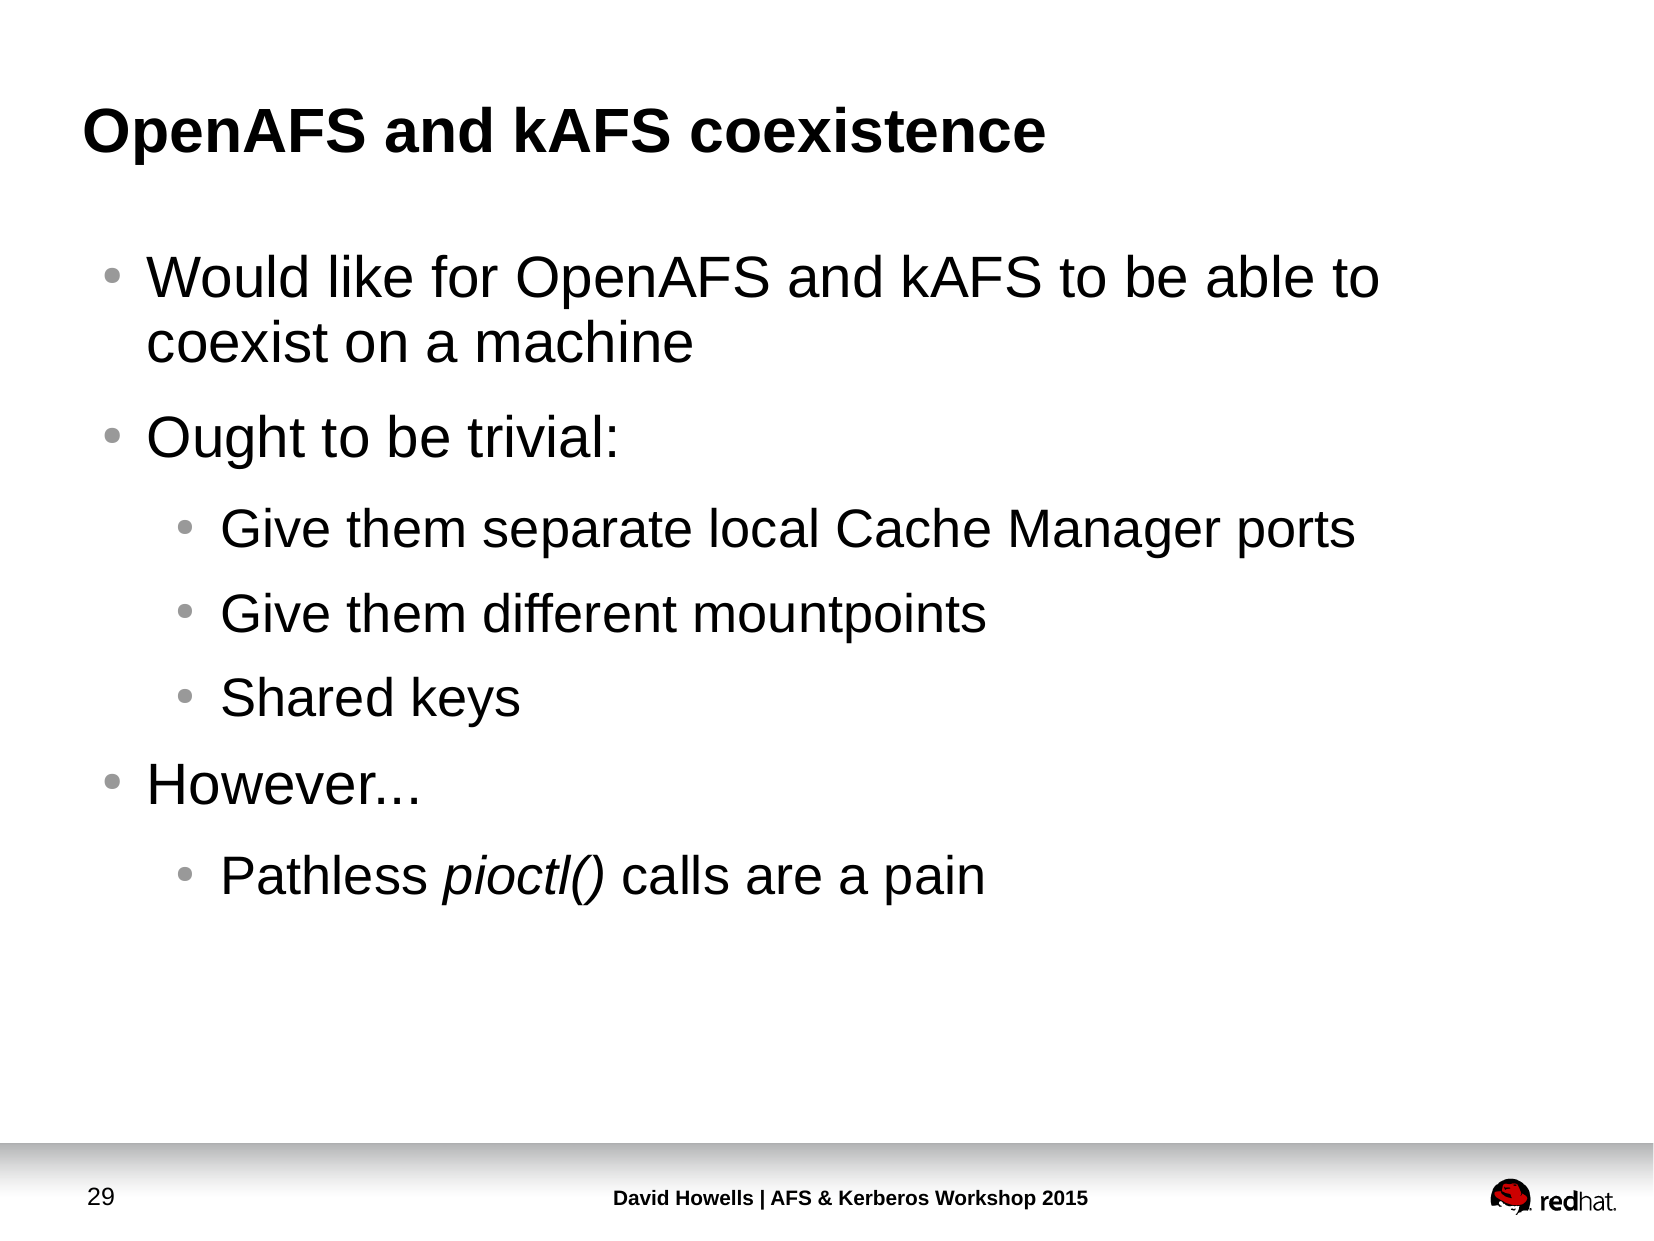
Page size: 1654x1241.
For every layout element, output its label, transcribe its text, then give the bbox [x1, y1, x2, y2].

list Would like for OpenAFS and kAFS to be able to coexist on a machine Ought to be trivial: Give them separate local Cache Manager ports Give them different mountpoints Shared keys However... Pathless pioctl() calls are a pain [86, 244, 1576, 1039]
title OpenAFS and kAFS coexistence [82, 37, 1571, 226]
picture [0, 1143, 1654, 1241]
